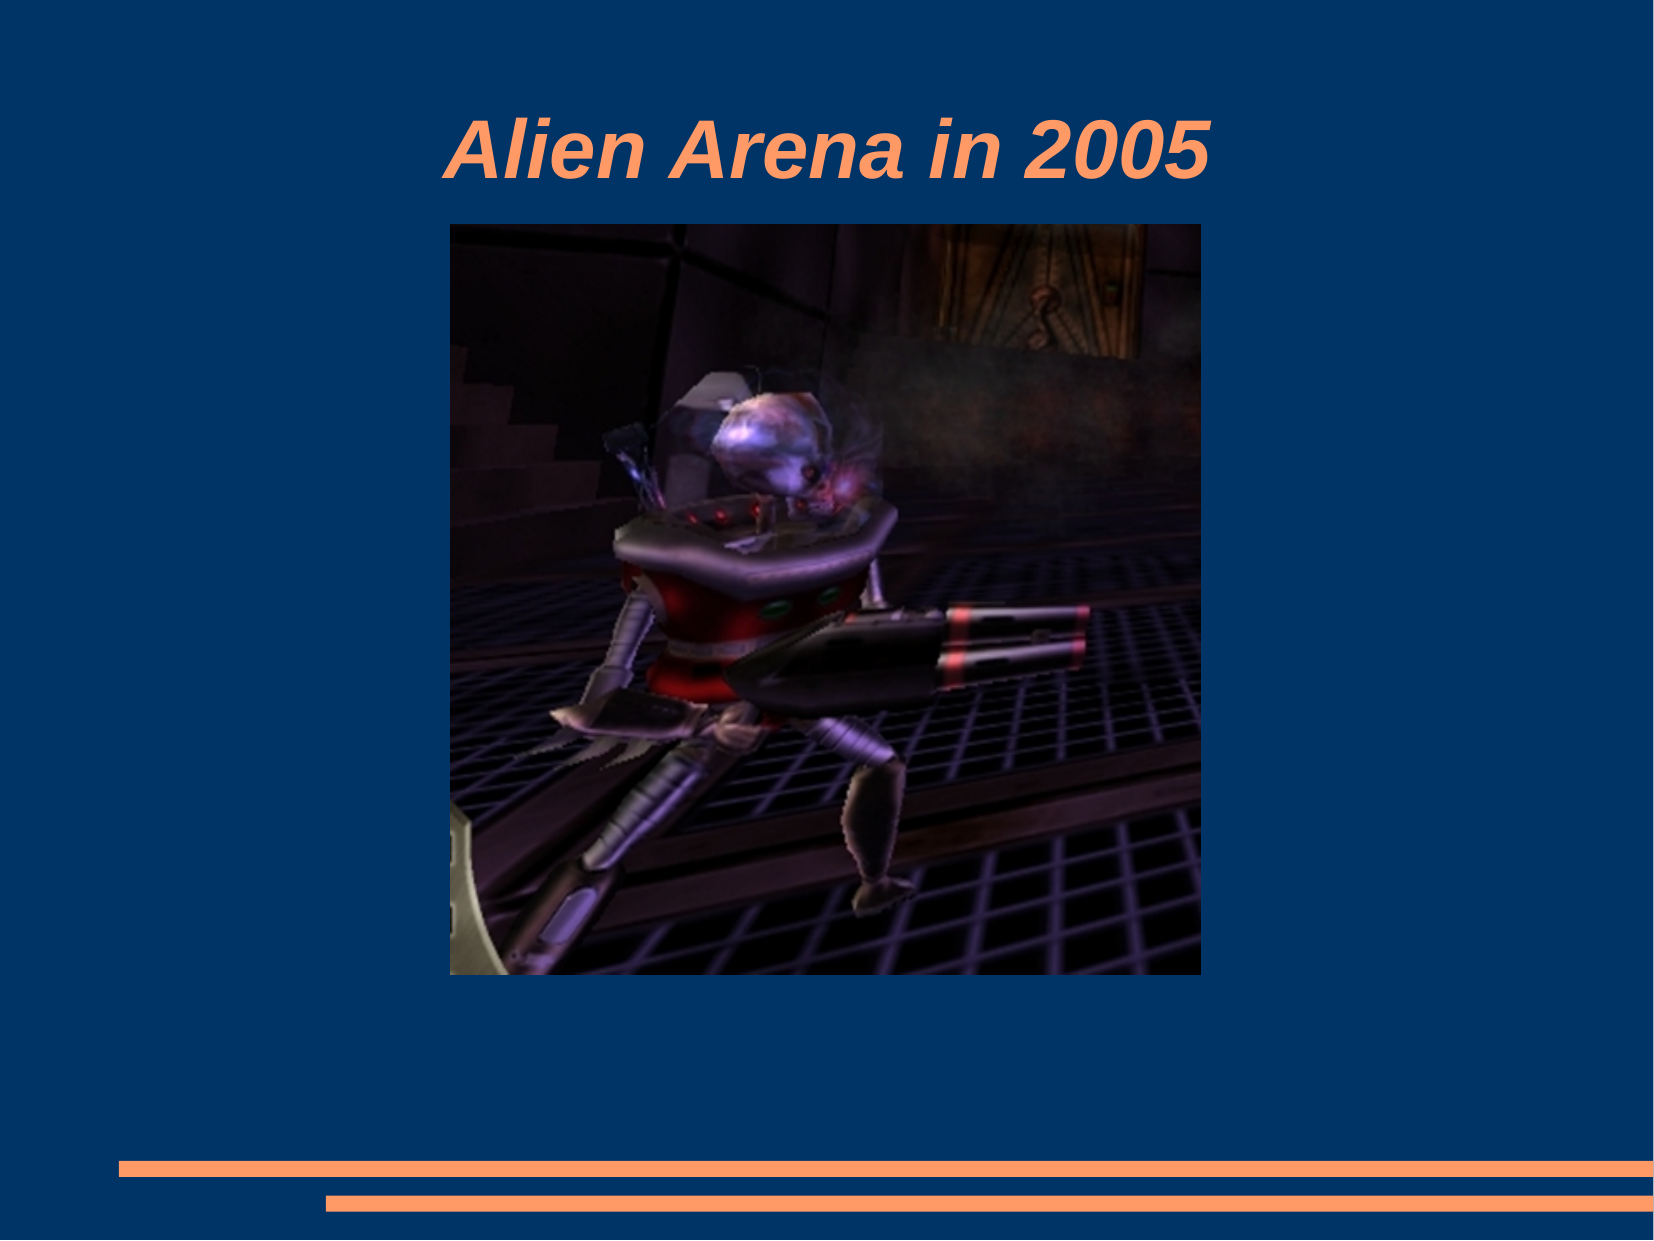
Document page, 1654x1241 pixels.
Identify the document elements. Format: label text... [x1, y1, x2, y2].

picture [450, 224, 1201, 976]
title Alien Arena in 2005 [121, 46, 1534, 254]
